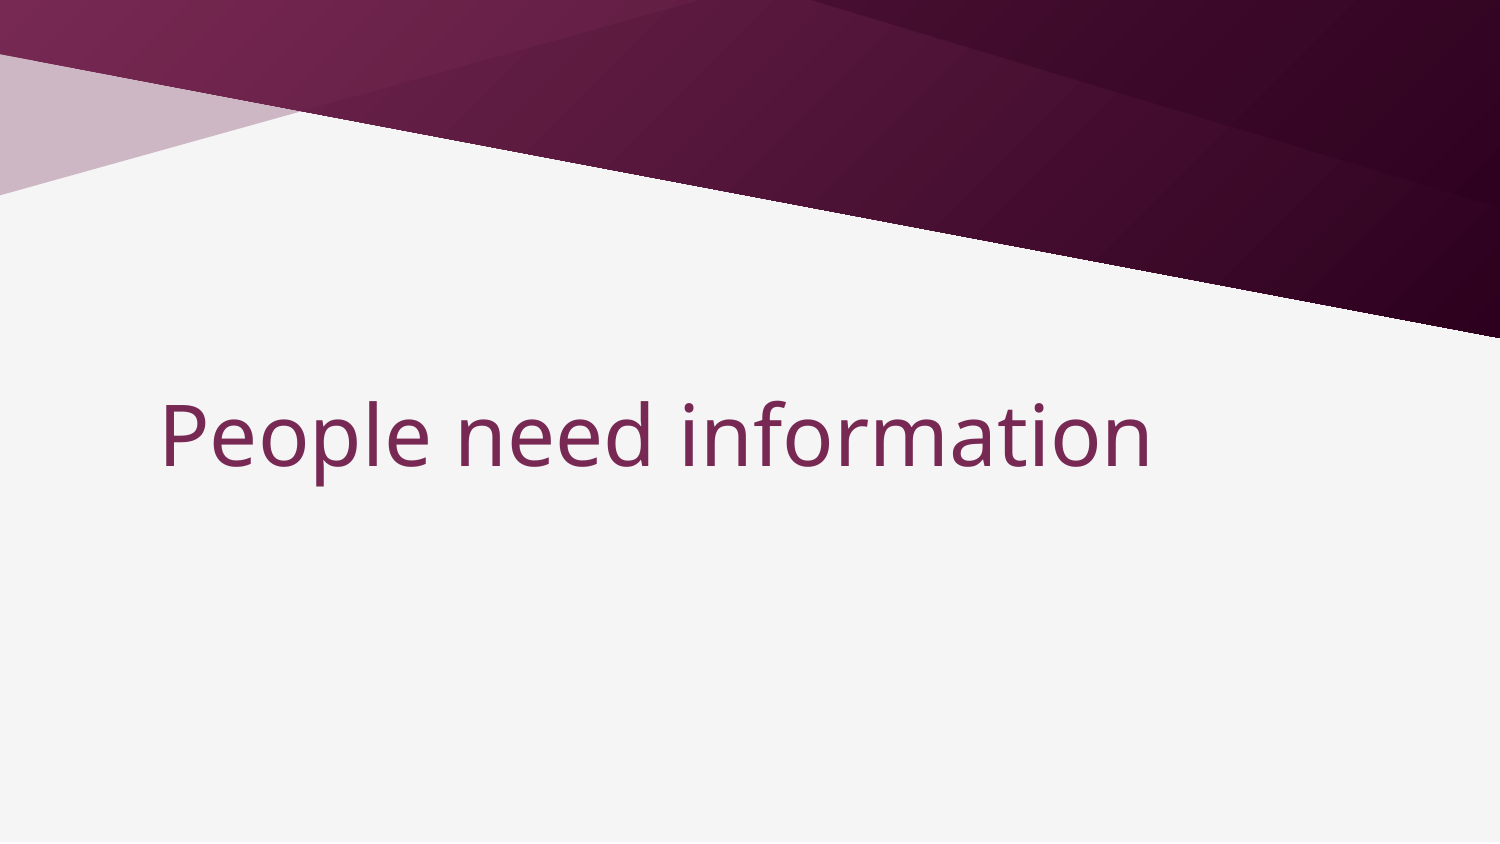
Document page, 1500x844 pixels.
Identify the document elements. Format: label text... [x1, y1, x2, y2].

title People need information [158, 380, 1218, 721]
